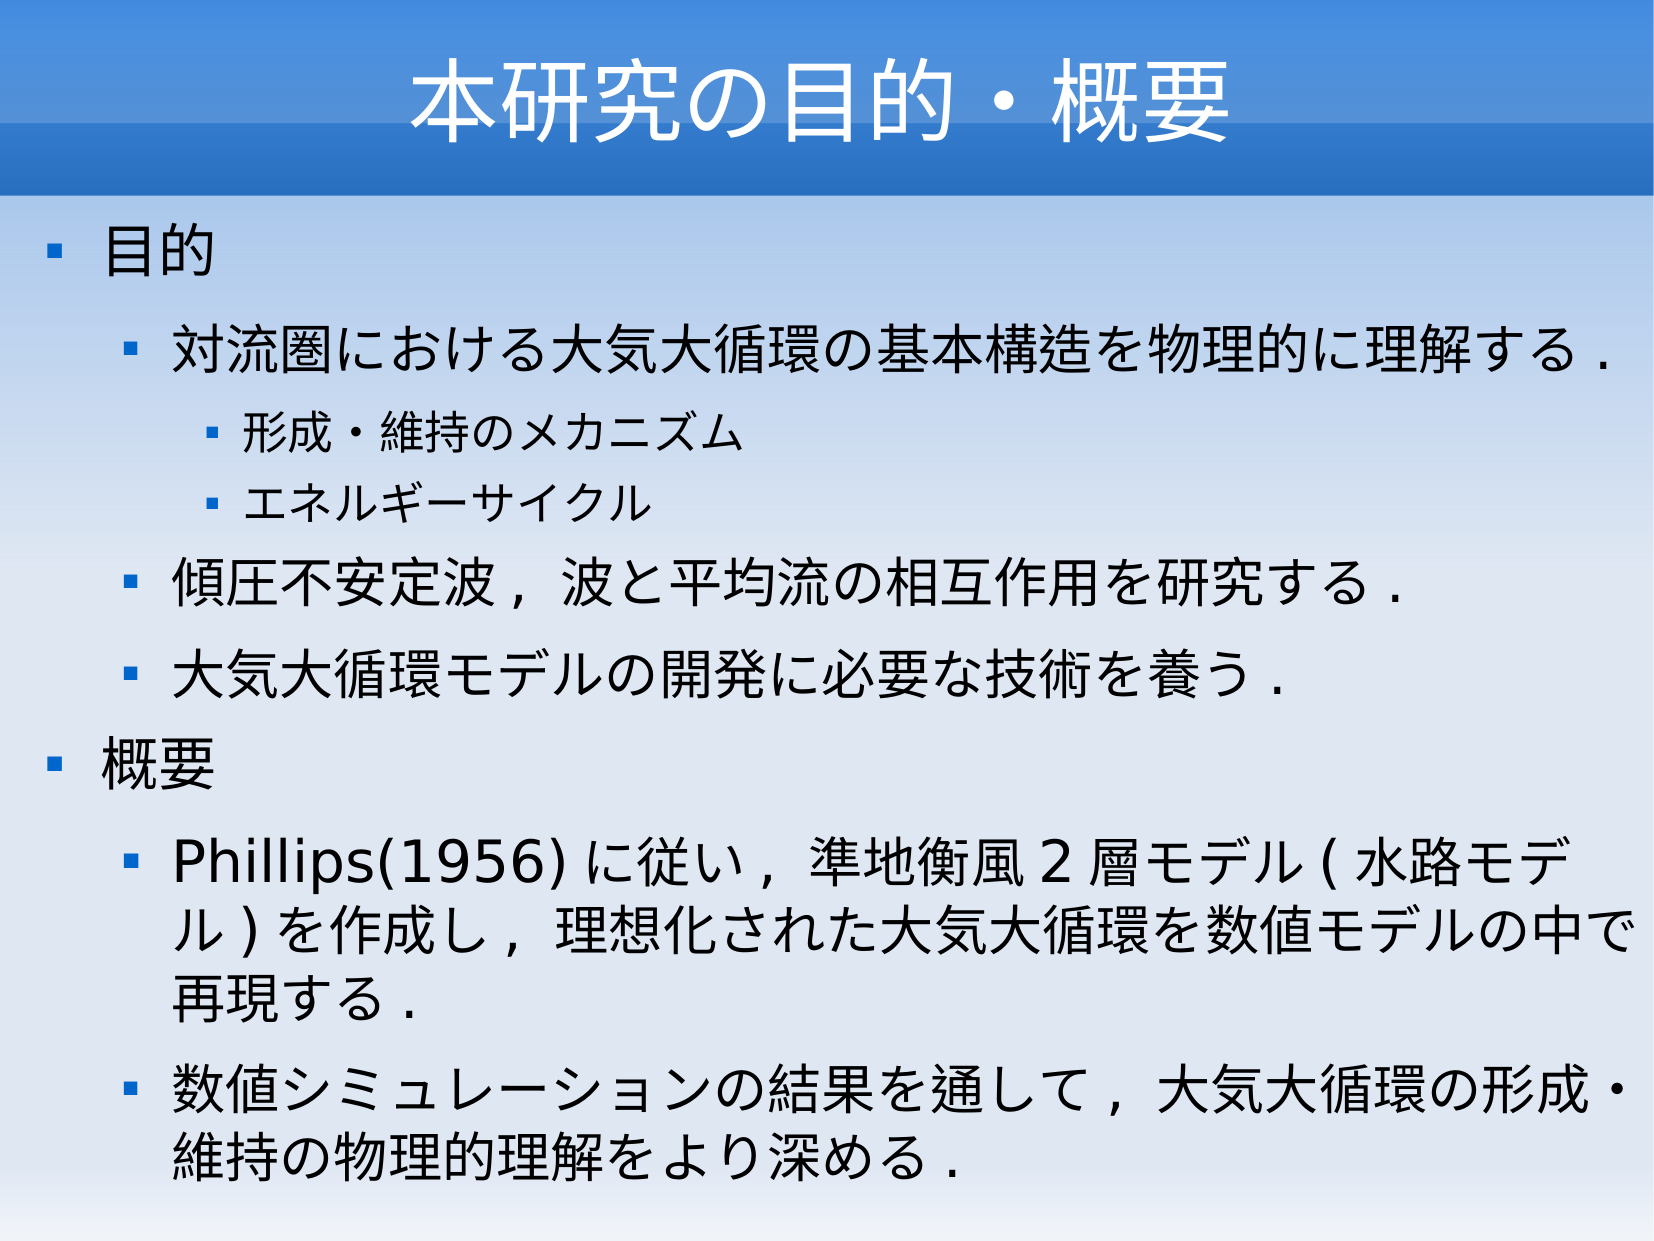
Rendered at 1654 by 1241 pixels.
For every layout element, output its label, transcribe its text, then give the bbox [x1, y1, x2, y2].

picture [0, 0, 1654, 1241]
list 目的 対流圏における大気大循環の基本構造を物理的に理解する. 形成・維持のメカニズム エネルギーサイクル 傾圧不安定波, 波と平均流の相互作用を研究する. 大気大循環モデルの開発に必要な技術を養う. 概要 Phillips(1956)に従い, 準地衡風2層モデル(水路モデル)を作成し, 理想化された大気大循環を数値モデルの中で再現する. 数値シミュレーションの結果を通して, 大気大循環の形成・維持の物理的理解をより深める. [29, 218, 1654, 1223]
title 本研究の目的・概要 [76, 0, 1565, 208]
